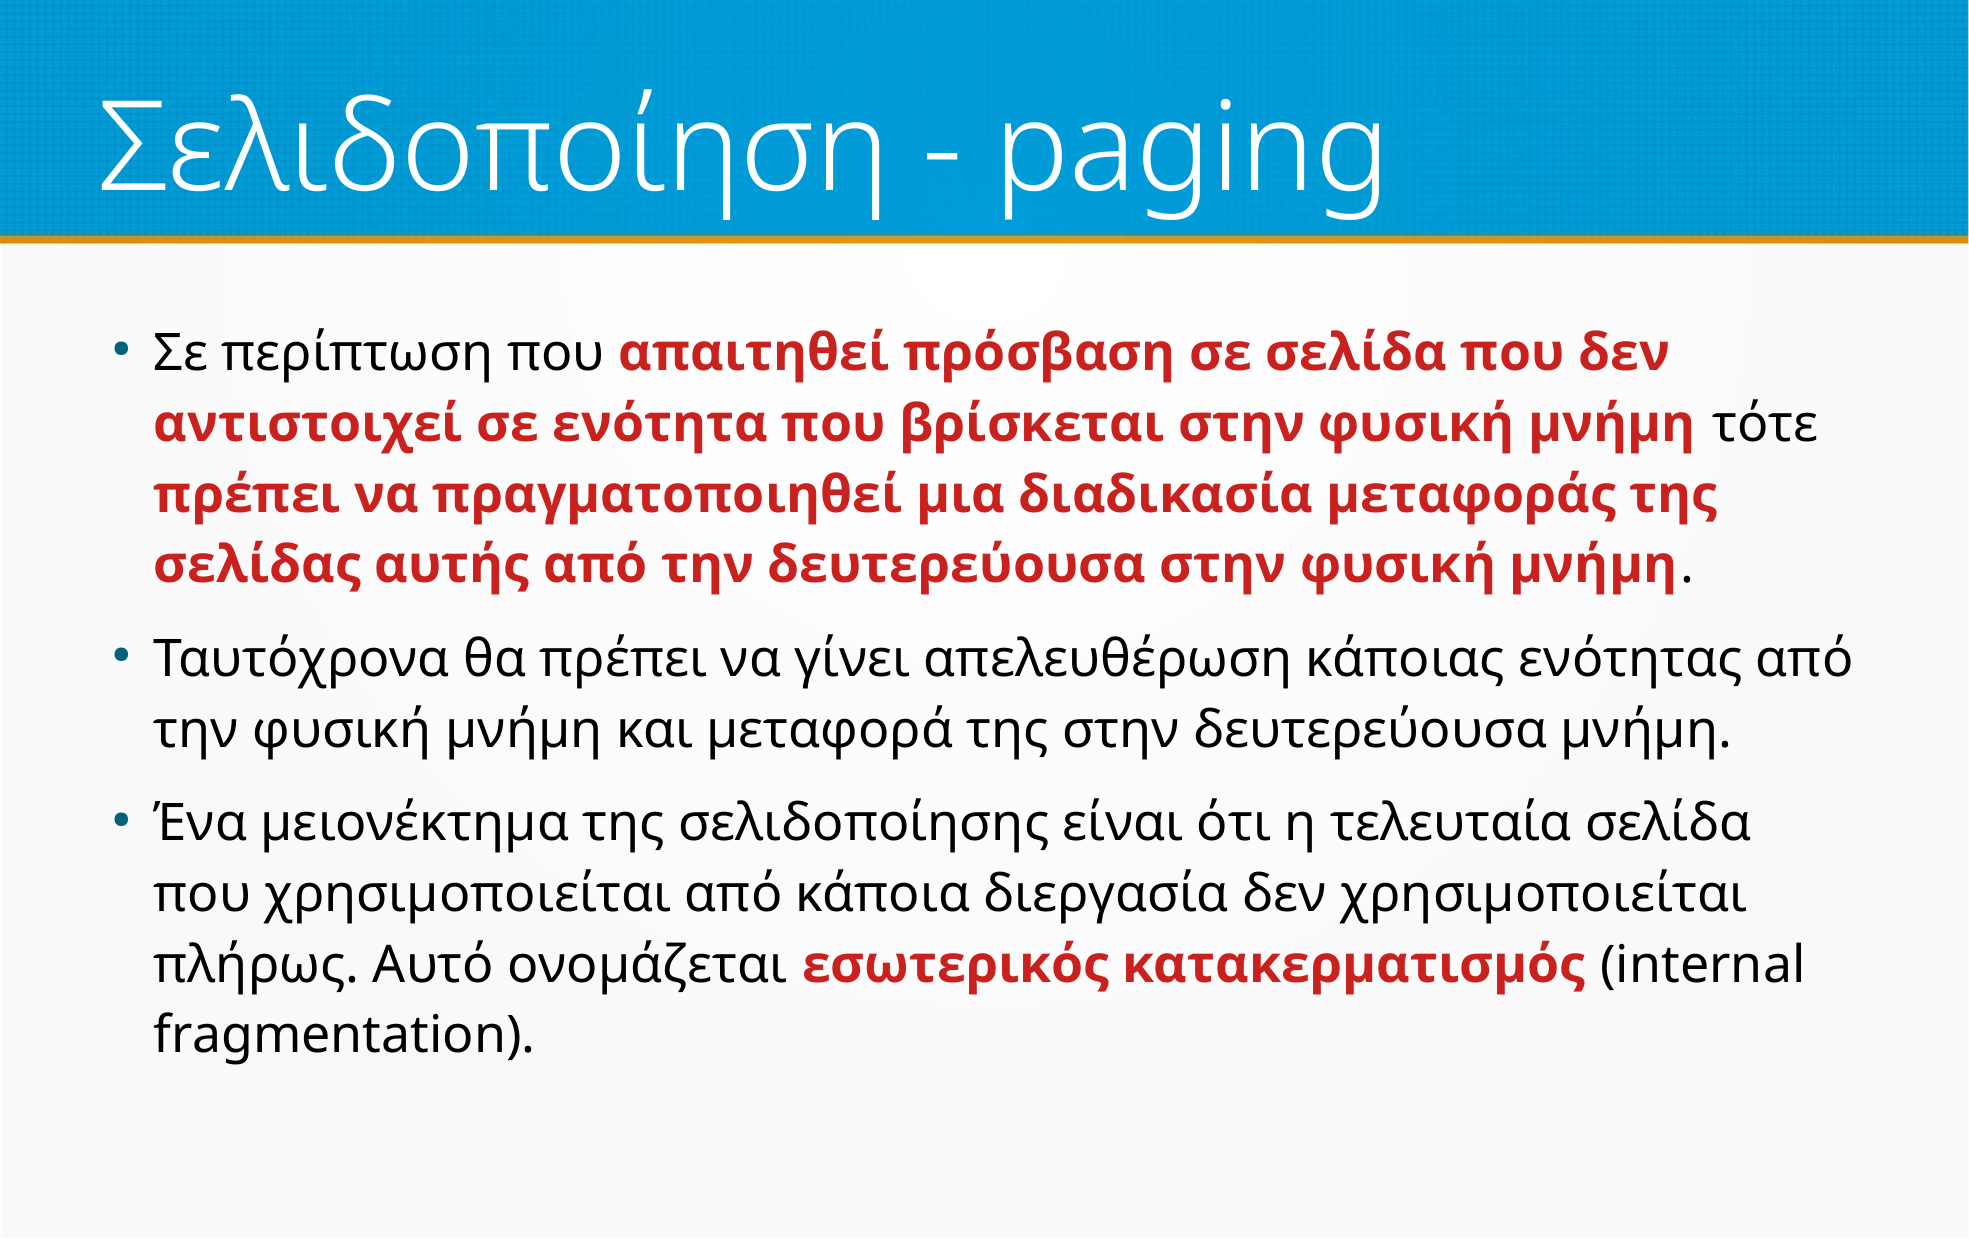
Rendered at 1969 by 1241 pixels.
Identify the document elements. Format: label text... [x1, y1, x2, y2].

list Σε περίπτωση που απαιτηθεί πρόσβαση σε σελίδα που δεν αντιστοιχεί σε ενότητα που βρίσκεται στην φυσική μνήμη τότε πρέπει να πραγματοποιηθεί μια διαδικασία μεταφοράς της σελίδας αυτής από την δευτερεύουσα στην φυσική μνήμη. Ταυτόχρονα θα πρέπει να γίνει απελευθέρωση κάποιας ενότητας από την φυσική μνήμη και μεταφορά της στην δευτερεύουσα μνήμη. Ένα μειονέκτημα της σελιδοποίησης είναι ότι η τελευταία σελίδα που χρησιμοποιείται από κάποια διεργασία δεν χρησιμοποιείται πλήρως. Αυτό ονομάζεται εσωτερικός κατακερματισμός (internal fragmentation). [98, 315, 1861, 1081]
title Σελιδοποίηση - paging [98, 19, 1870, 227]
picture [0, 233, 1969, 1241]
